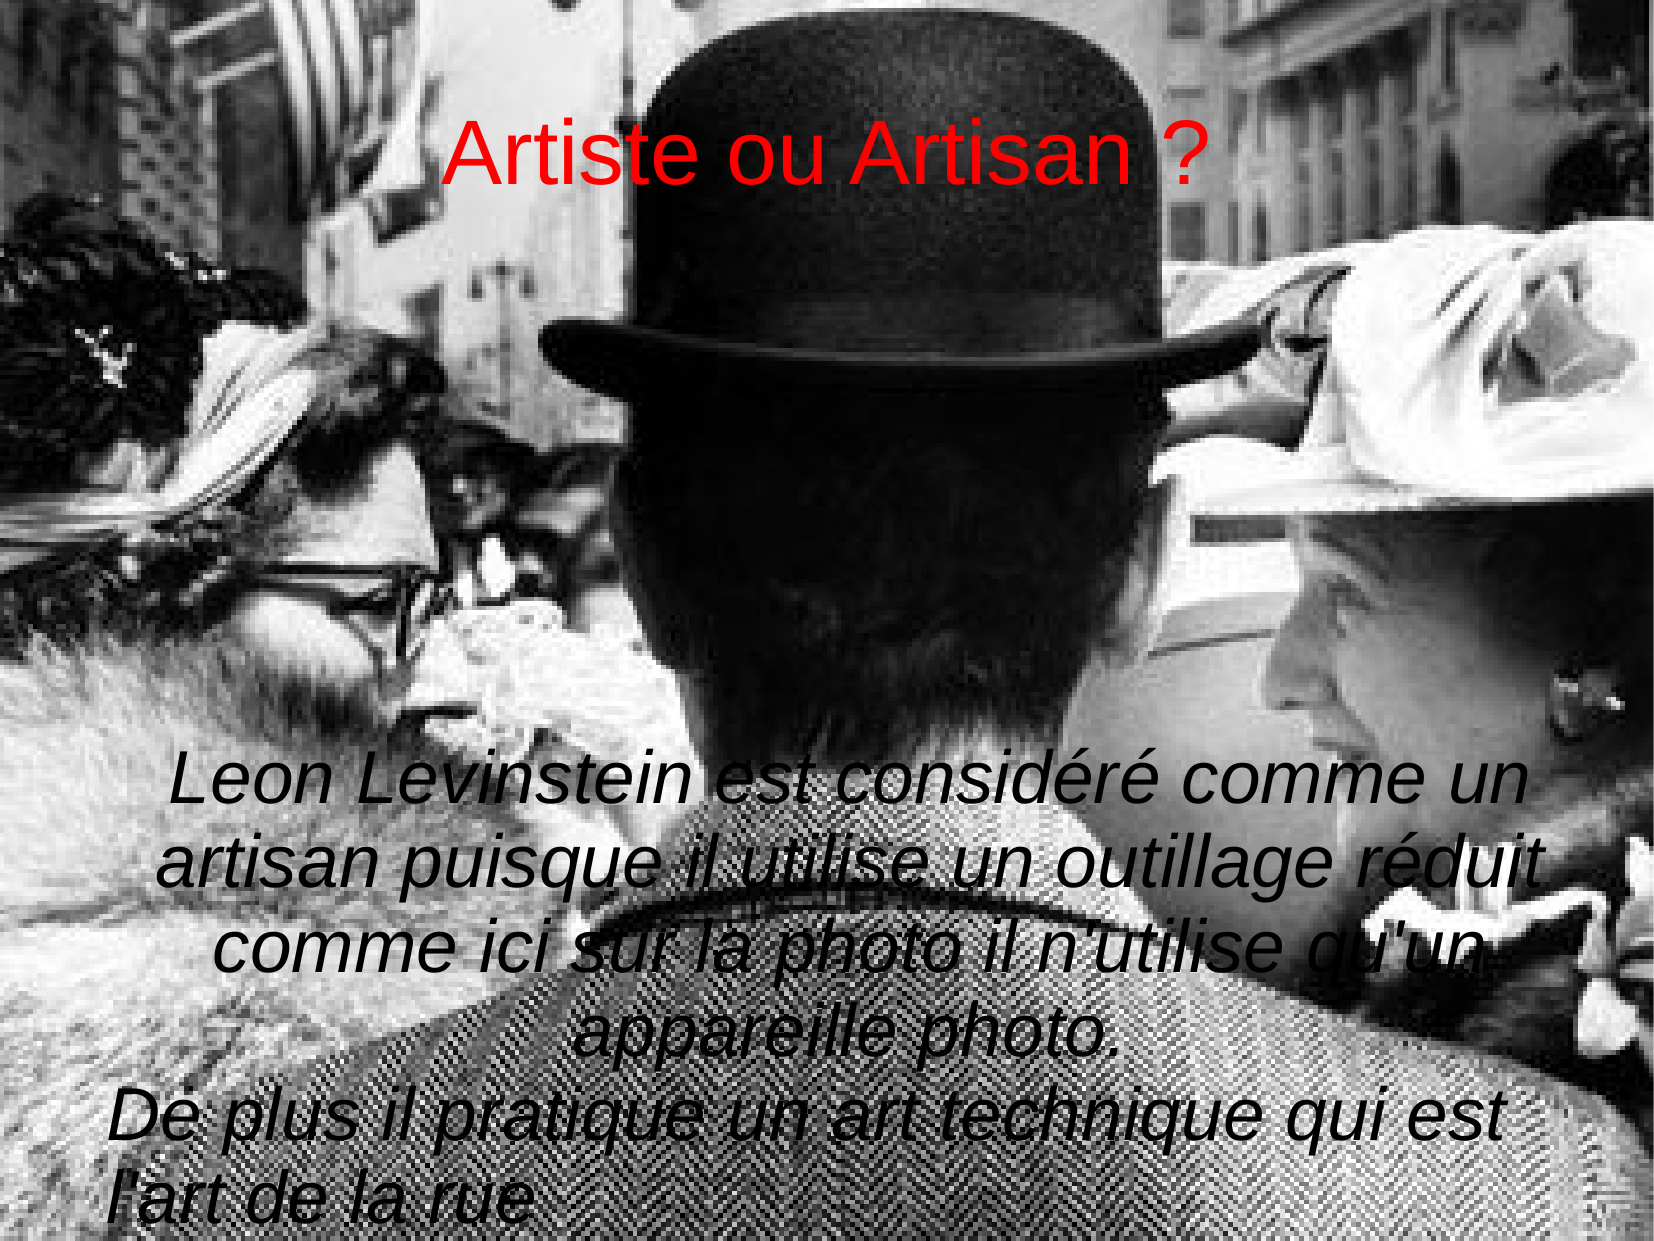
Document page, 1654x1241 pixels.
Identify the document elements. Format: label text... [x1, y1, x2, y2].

picture [0, 0, 1654, 1241]
subtitle Leon Levinstein est considéré comme un artisan puisque il utilise un outillage réduit comme ici sur la photo il n'utilise qu'un appareille photo. De plus il pratique un art technique qui est l'art de la rue [106, 578, 1595, 1241]
title Artiste ou Artisan ? [82, 49, 1571, 257]
